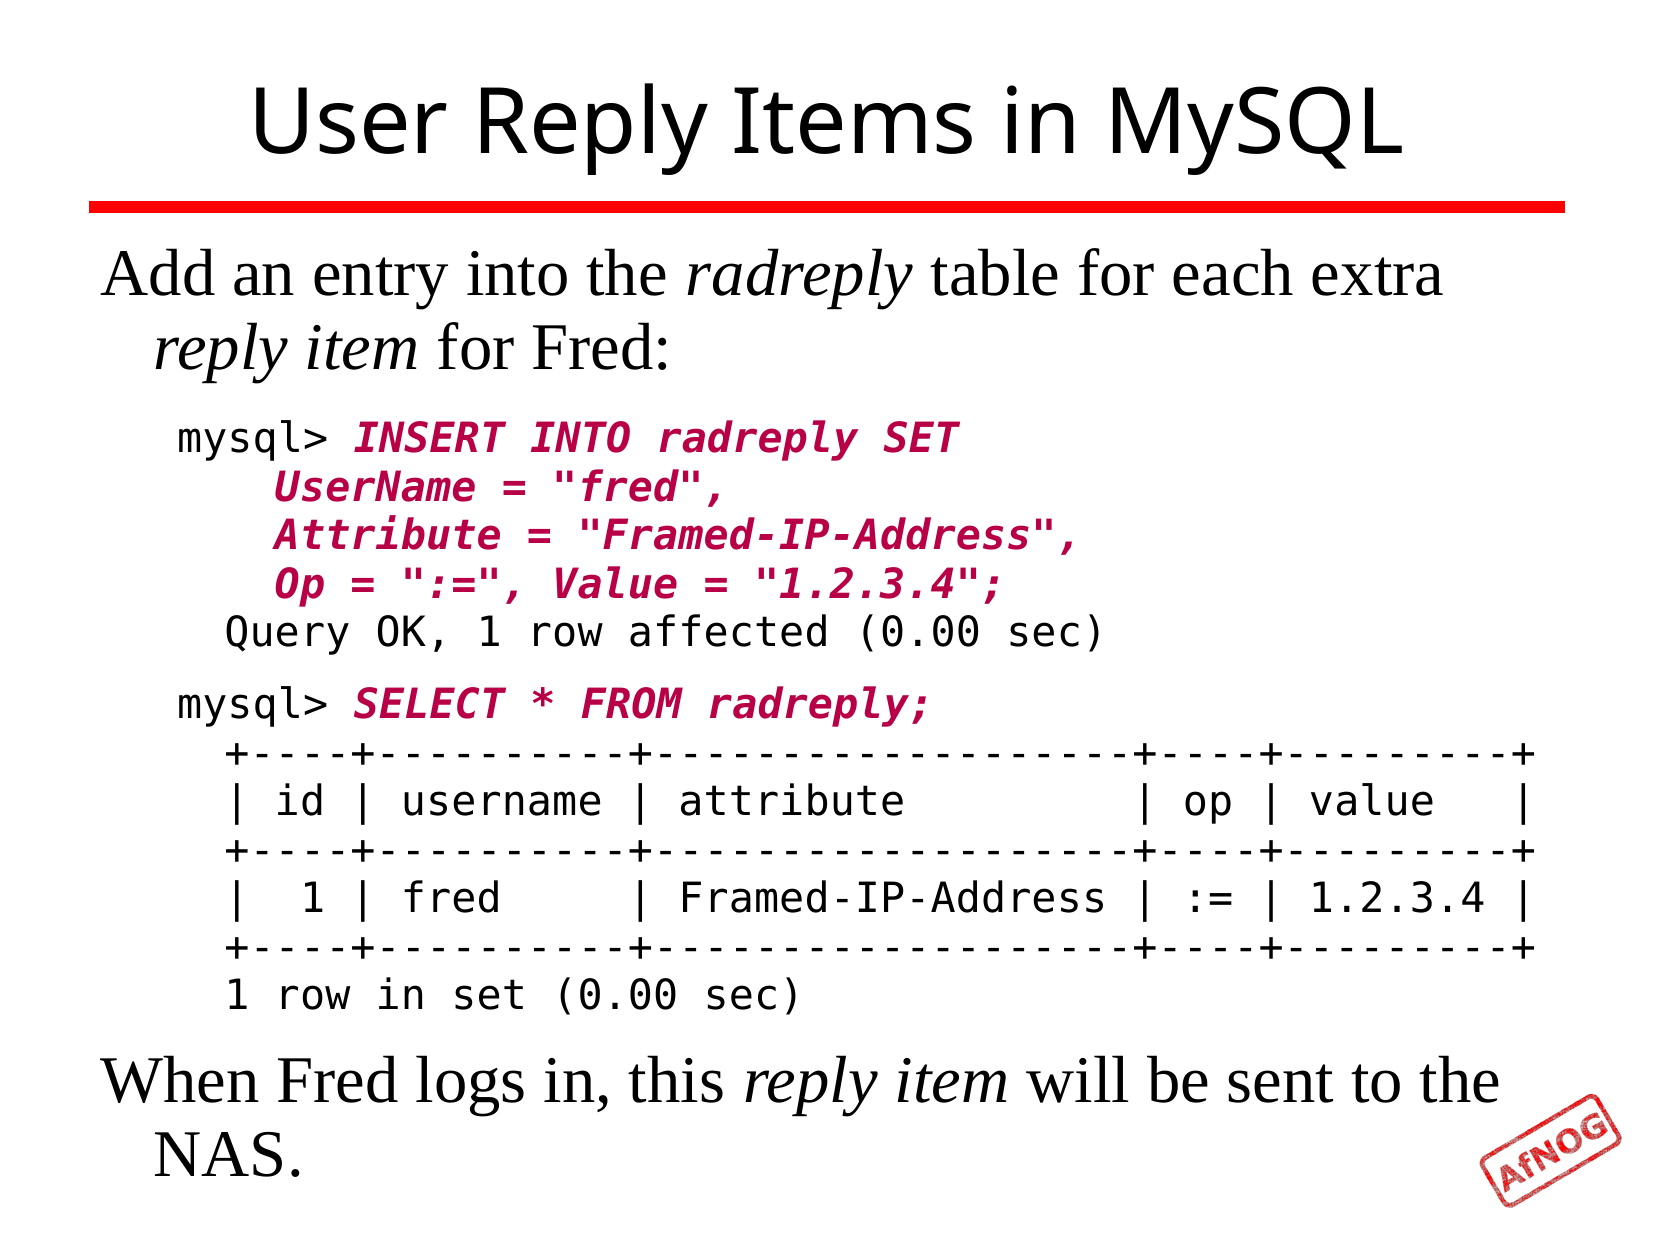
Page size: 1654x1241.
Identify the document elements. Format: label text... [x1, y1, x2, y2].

picture [1476, 1090, 1625, 1211]
title User Reply Items in MySQL [88, 29, 1565, 207]
list Add an entry into the radreply table for each extra reply item for Fred: mysql> INSERT INTO radreply SET UserName = "fred", Attribute = "Framed-IP-Address", Op = ":=", Value = "1.2.3.4"; Query OK, 1 row affected (0.00 sec) mysql> SELECT * FROM radreply; +----+----------+-------------------+----+---------+ | id | username | attribute | op | value | +----+----------+-------------------+----+---------+ | 1 | fred | Framed-IP-Address | := | 1.2.3.4 | +----+----------+-------------------+----+---------+ 1 row in set (0.00 sec) When Fred logs in, this reply item will be sent to the NAS. [82, 236, 1571, 1192]
